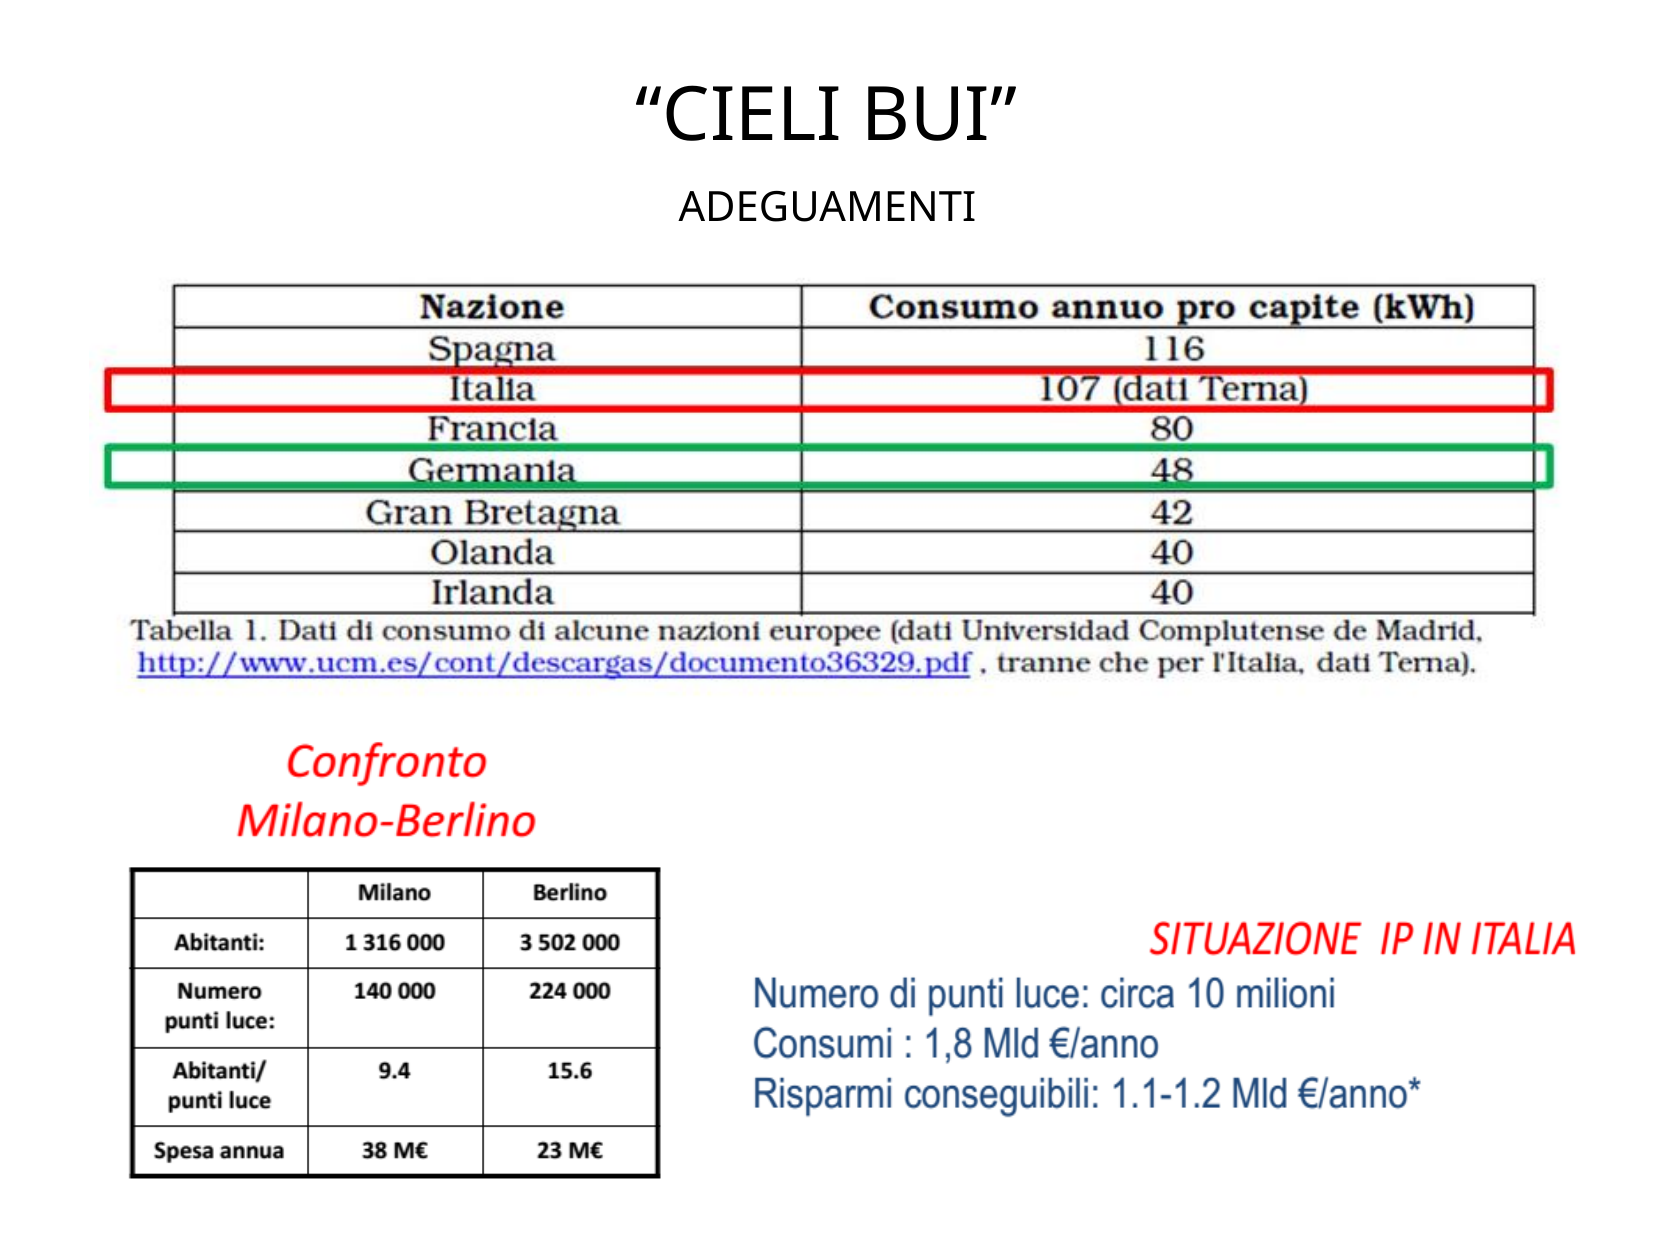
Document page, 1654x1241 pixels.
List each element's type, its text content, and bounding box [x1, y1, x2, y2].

picture [738, 898, 1654, 1123]
text_box ADEGUAMENTI [297, 172, 1359, 238]
picture [89, 265, 1625, 699]
picture [120, 730, 667, 1185]
title “CIELI BUI” [124, 44, 1530, 176]
